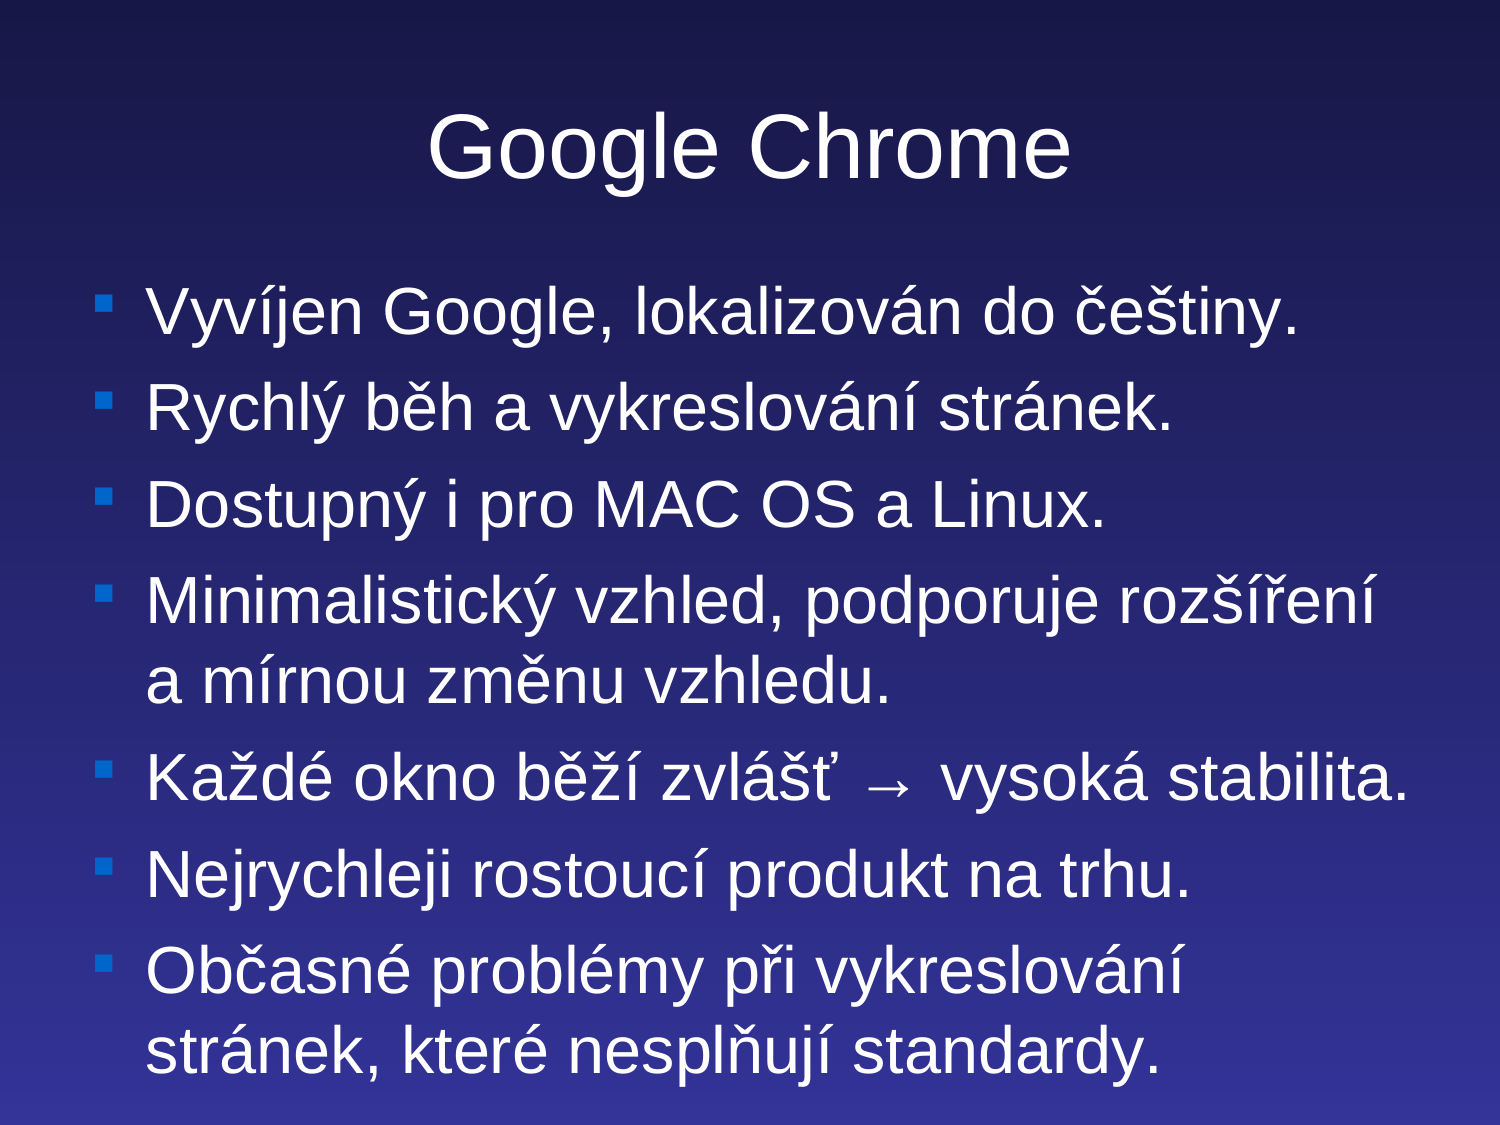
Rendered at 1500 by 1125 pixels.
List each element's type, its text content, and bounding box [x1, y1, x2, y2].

title Google Chrome [75, 45, 1426, 233]
list Vyvíjen Google, lokalizován do češtiny. Rychlý běh a vykreslování stránek. Dostupný i pro MAC OS a Linux. Minimalistický vzhled, podporuje rozšíření a mírnou změnu vzhledu. Každé okno běží zvlášť → vysoká stabilita. Nejrychleji rostoucí produkt na trhu. Občasné problémy při vykreslování stránek, které nesplňují standardy. [75, 263, 1425, 1088]
